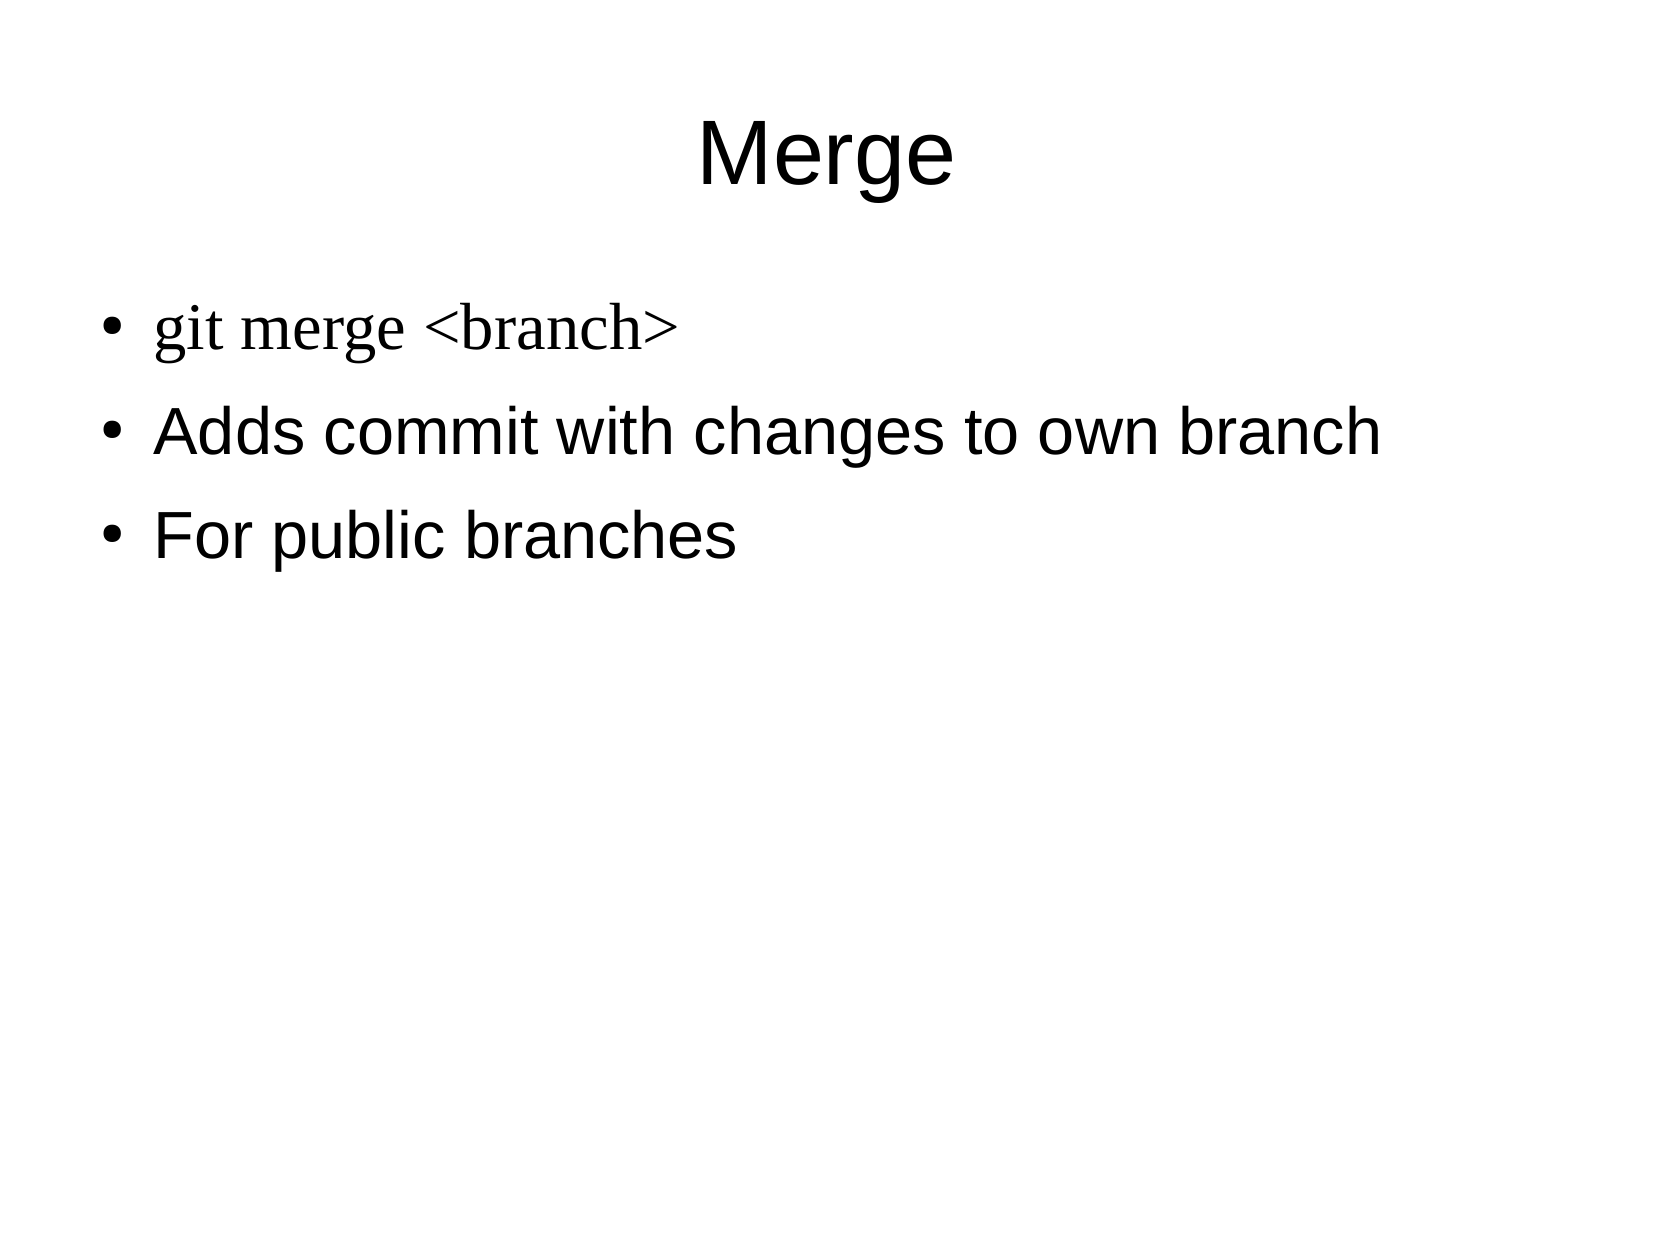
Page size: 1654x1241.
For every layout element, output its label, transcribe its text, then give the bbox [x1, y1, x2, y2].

list git merge <branch> Adds commit with changes to own branch For public branches [82, 290, 1571, 1109]
title Merge [82, 49, 1571, 257]
